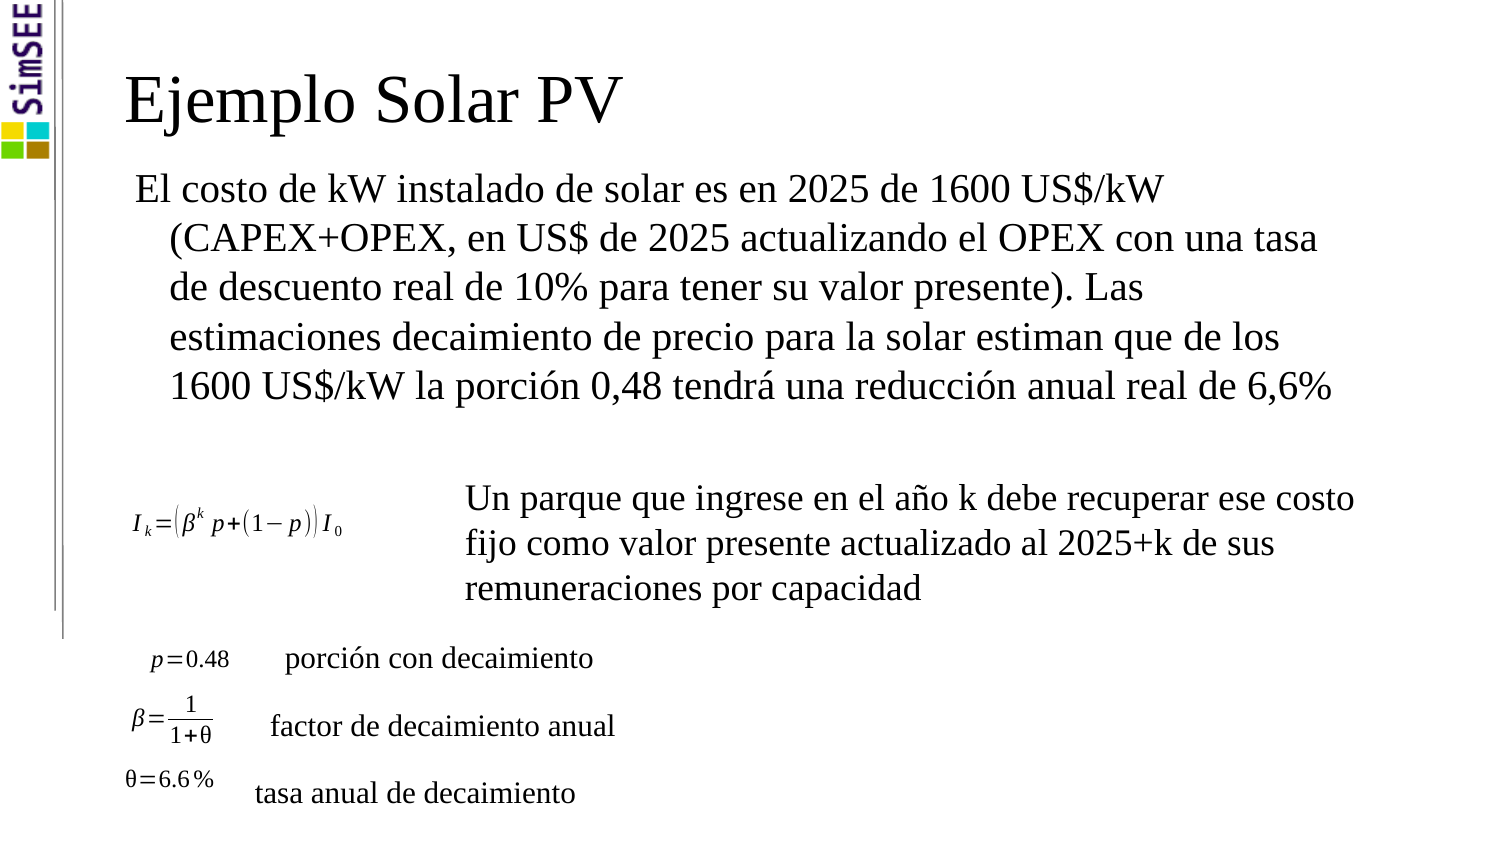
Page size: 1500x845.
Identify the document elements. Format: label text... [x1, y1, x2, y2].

chart [120, 690, 226, 750]
picture [0, 121, 51, 160]
chart [114, 765, 226, 793]
title Ejemplo Solar PV [60, 24, 690, 166]
text_box porción con decaimiento [270, 630, 916, 683]
picture [0, 3, 52, 116]
chart [120, 503, 353, 541]
text_box factor de decaimiento anual [255, 697, 901, 751]
chart [136, 645, 241, 673]
text_box tasa anual de decaimiento [240, 765, 886, 818]
list El costo de kW instalado de solar es en 2025 de 1600 US$/kW (CAPEX+OPEX, en US$ de 2025 actualizando el OPEX con una tasa de descuento real de 10% para tener su valor presente). Las estimaciones decaimiento de precio para la solar estiman que de los 1600 US$/kW la porción 0,48 tendrá una reducción anual real de 6,6% [120, 153, 1351, 451]
text_box Un parque que ingrese en el año k debe recuperar ese costo fijo como valor presente actualizado al 2025+k de sus remuneraciones por capacidad [450, 465, 1396, 616]
